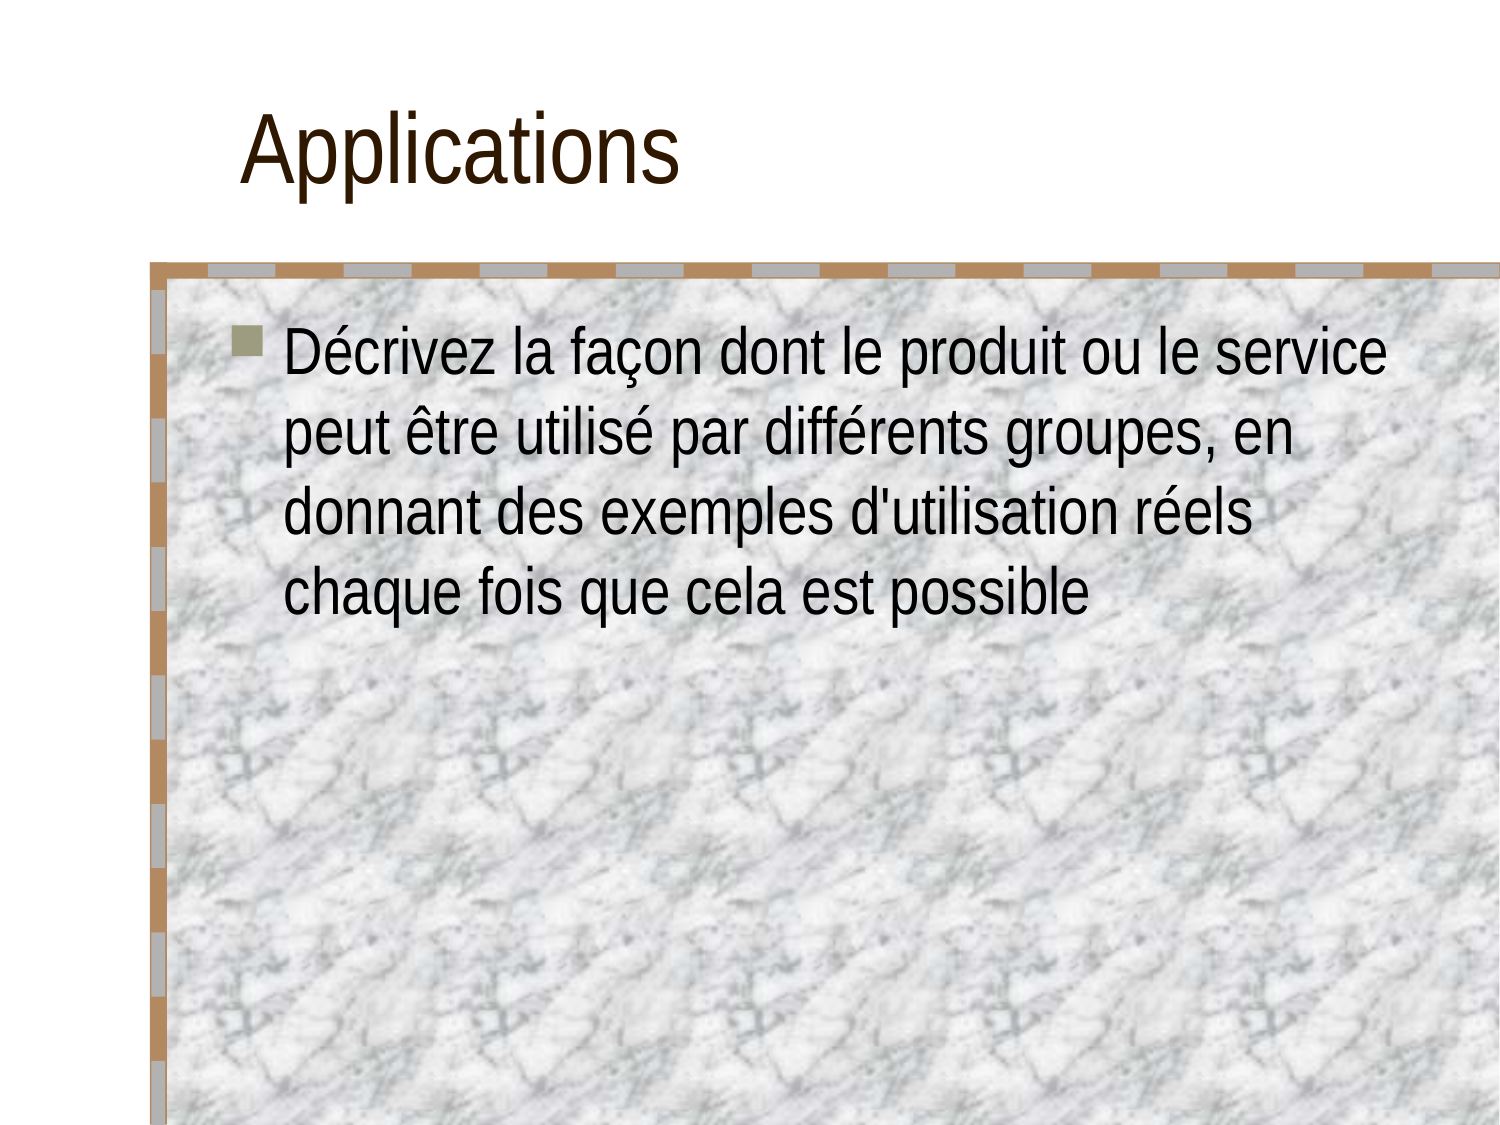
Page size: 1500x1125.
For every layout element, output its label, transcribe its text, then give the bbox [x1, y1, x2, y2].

title Applications [225, 49, 1413, 238]
list Décrivez la façon dont le produit ou le service peut être utilisé par différents groupes, en donnant des exemples d'utilisation réels chaque fois que cela est possible [212, 299, 1413, 1013]
picture [167, 279, 1500, 1125]
